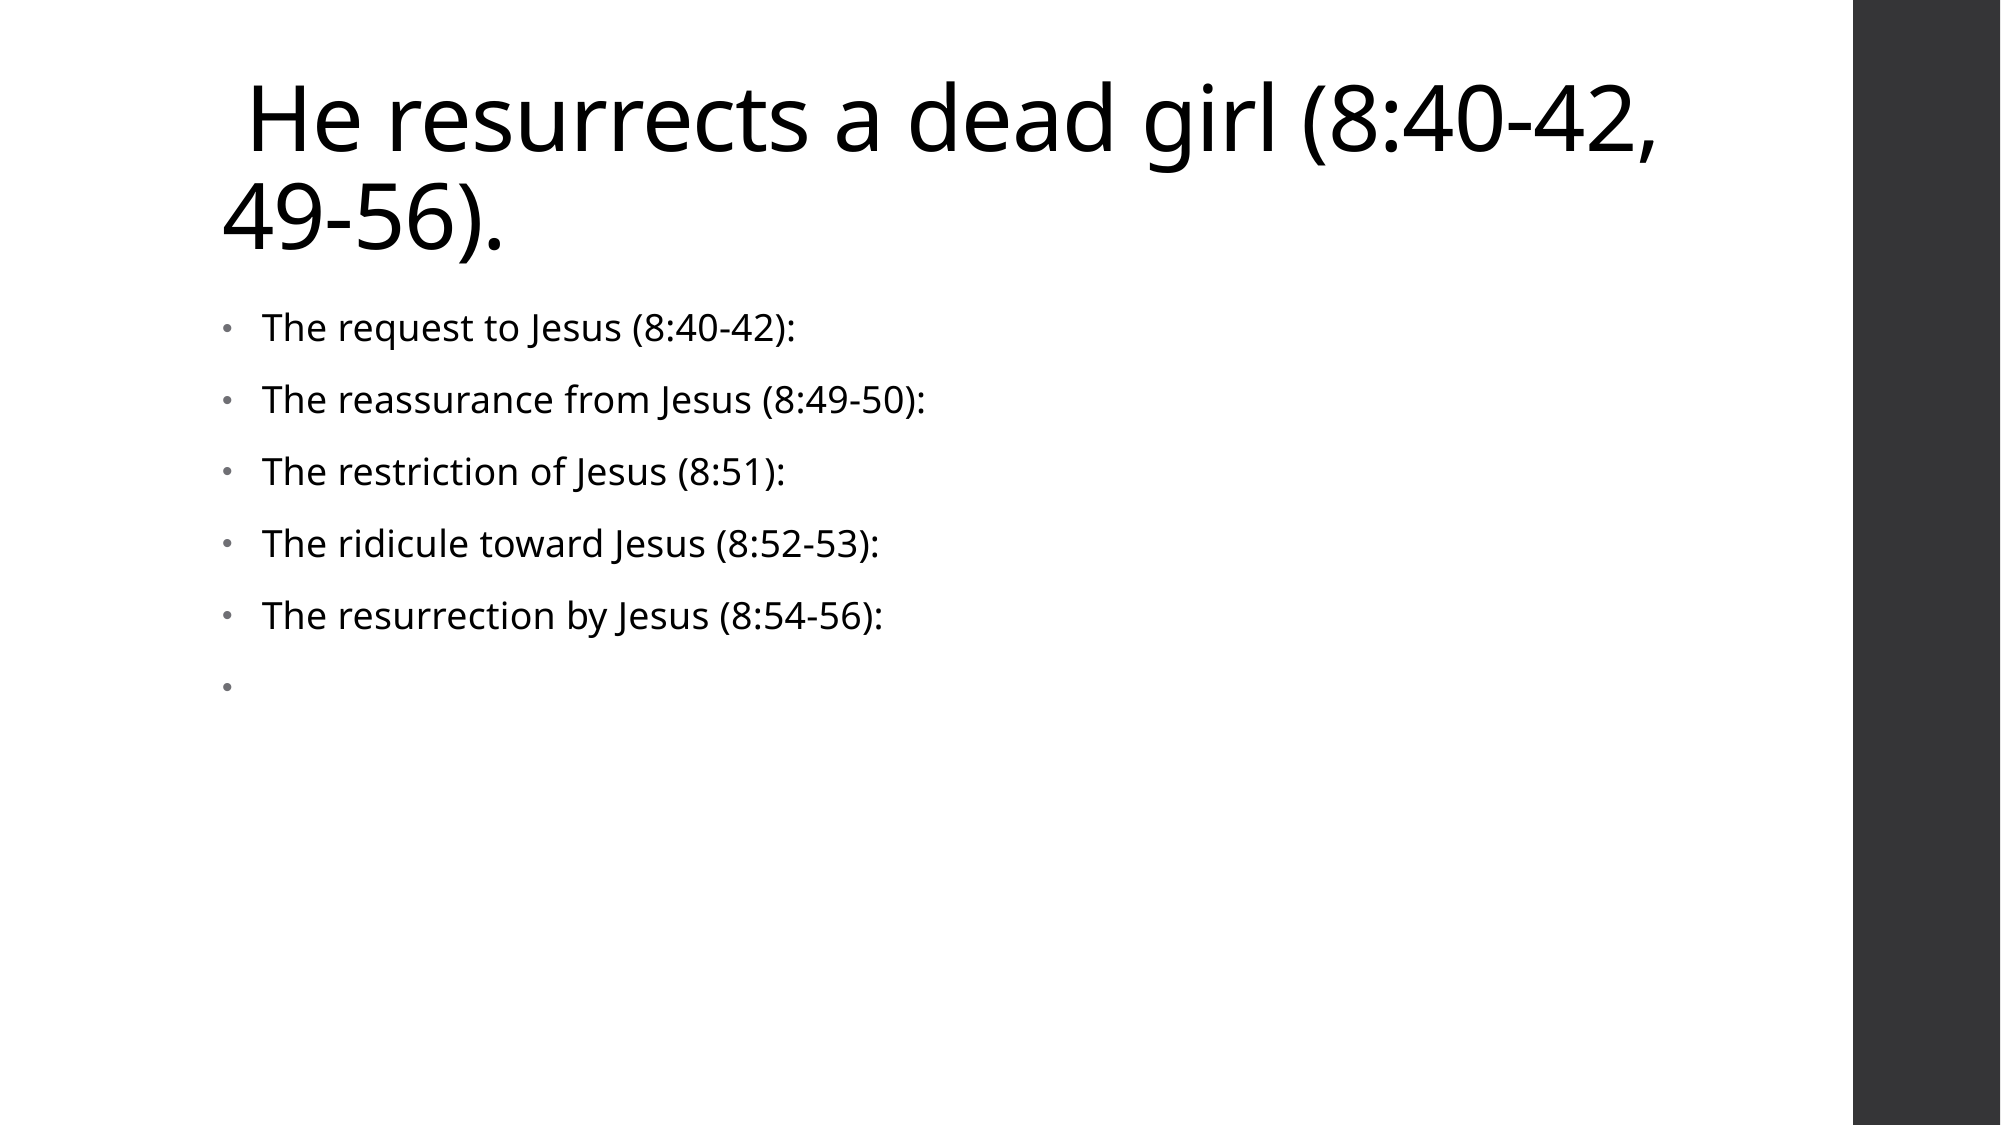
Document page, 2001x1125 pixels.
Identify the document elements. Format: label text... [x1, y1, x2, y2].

list The request to Jesus (8:40-42): The reassurance from Jesus (8:49-50): The restriction of Jesus (8:51): The ridicule toward Jesus (8:52-53): The resurrection by Jesus (8:54-56): [206, 299, 1617, 1014]
title He resurrects a dead girl (8:40-42, 49-56). [206, 60, 1797, 278]
